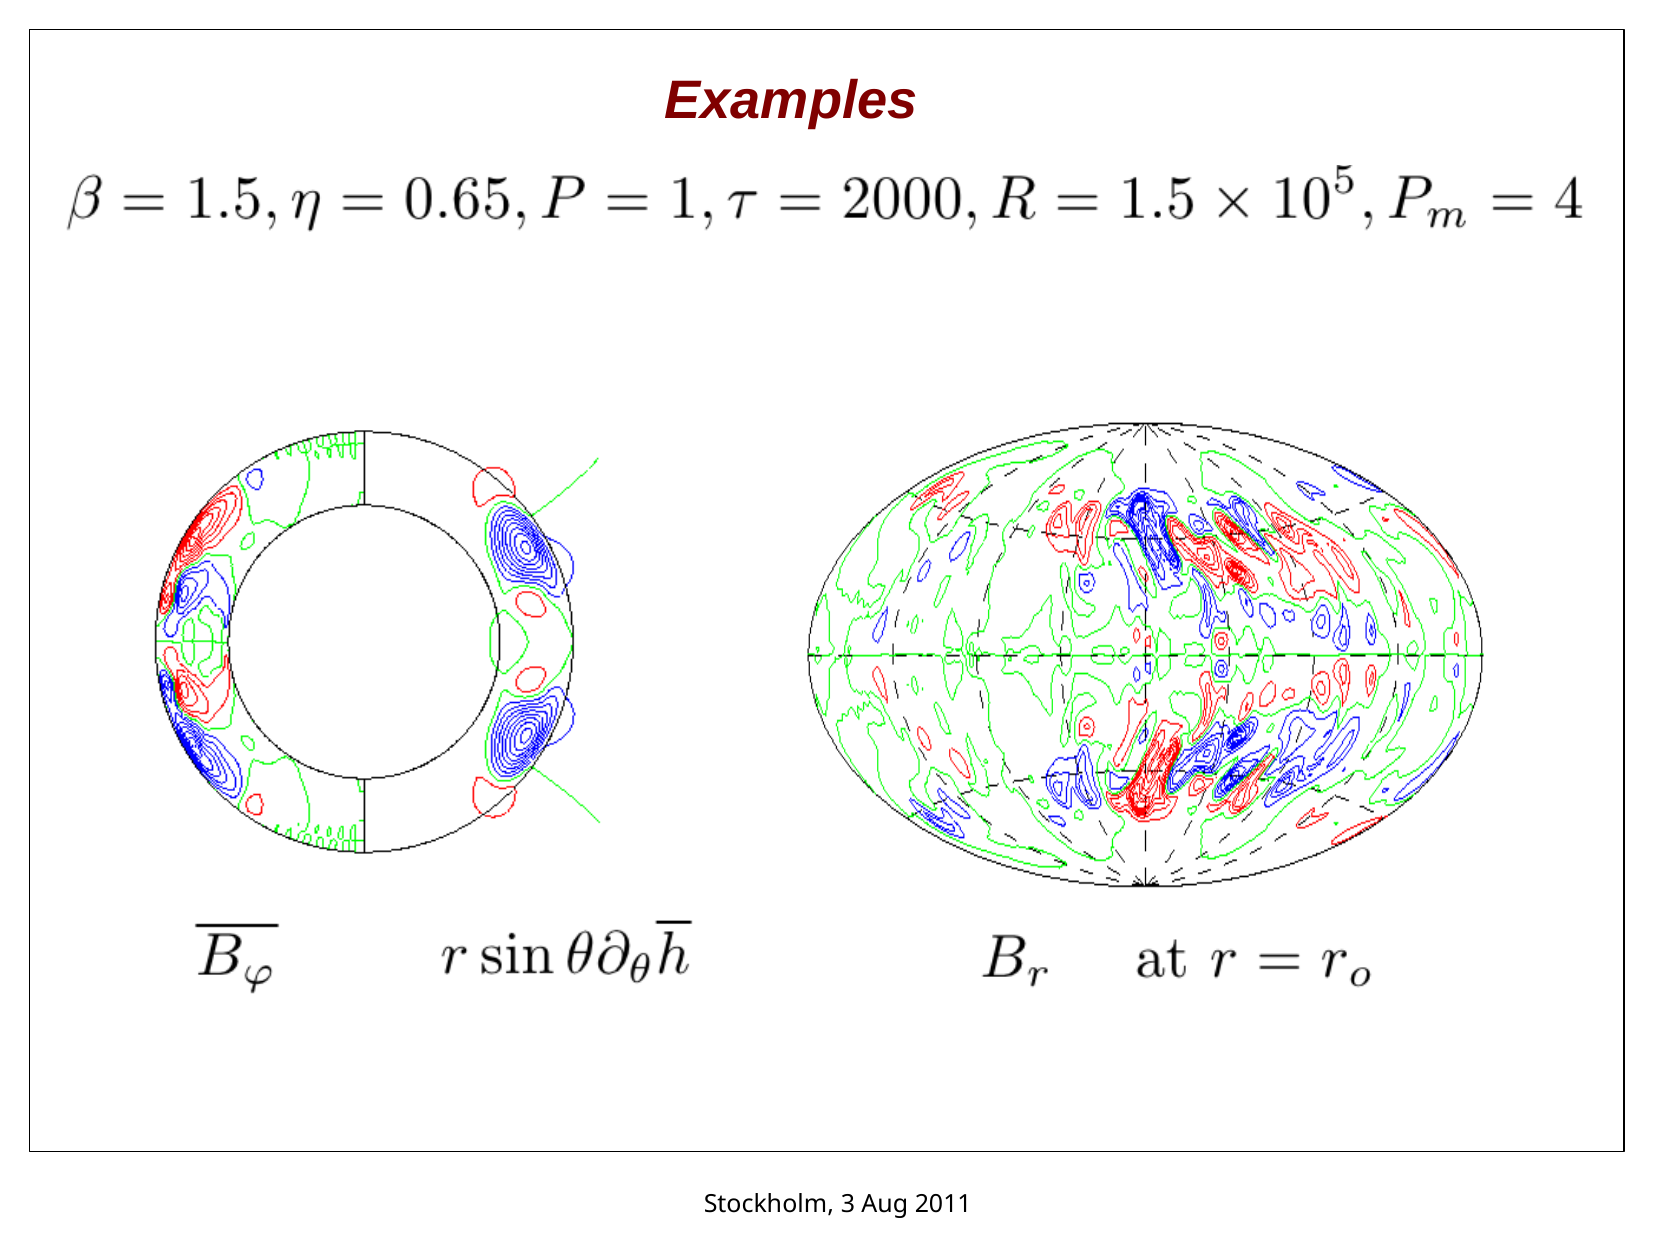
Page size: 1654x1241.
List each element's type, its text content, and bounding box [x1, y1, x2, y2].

text_box Examples [649, 59, 976, 135]
picture [797, 324, 1506, 1011]
picture [58, 165, 1593, 246]
picture [34, 314, 703, 1002]
text_box Stockholm, 3 Aug 2011 [688, 1172, 965, 1226]
